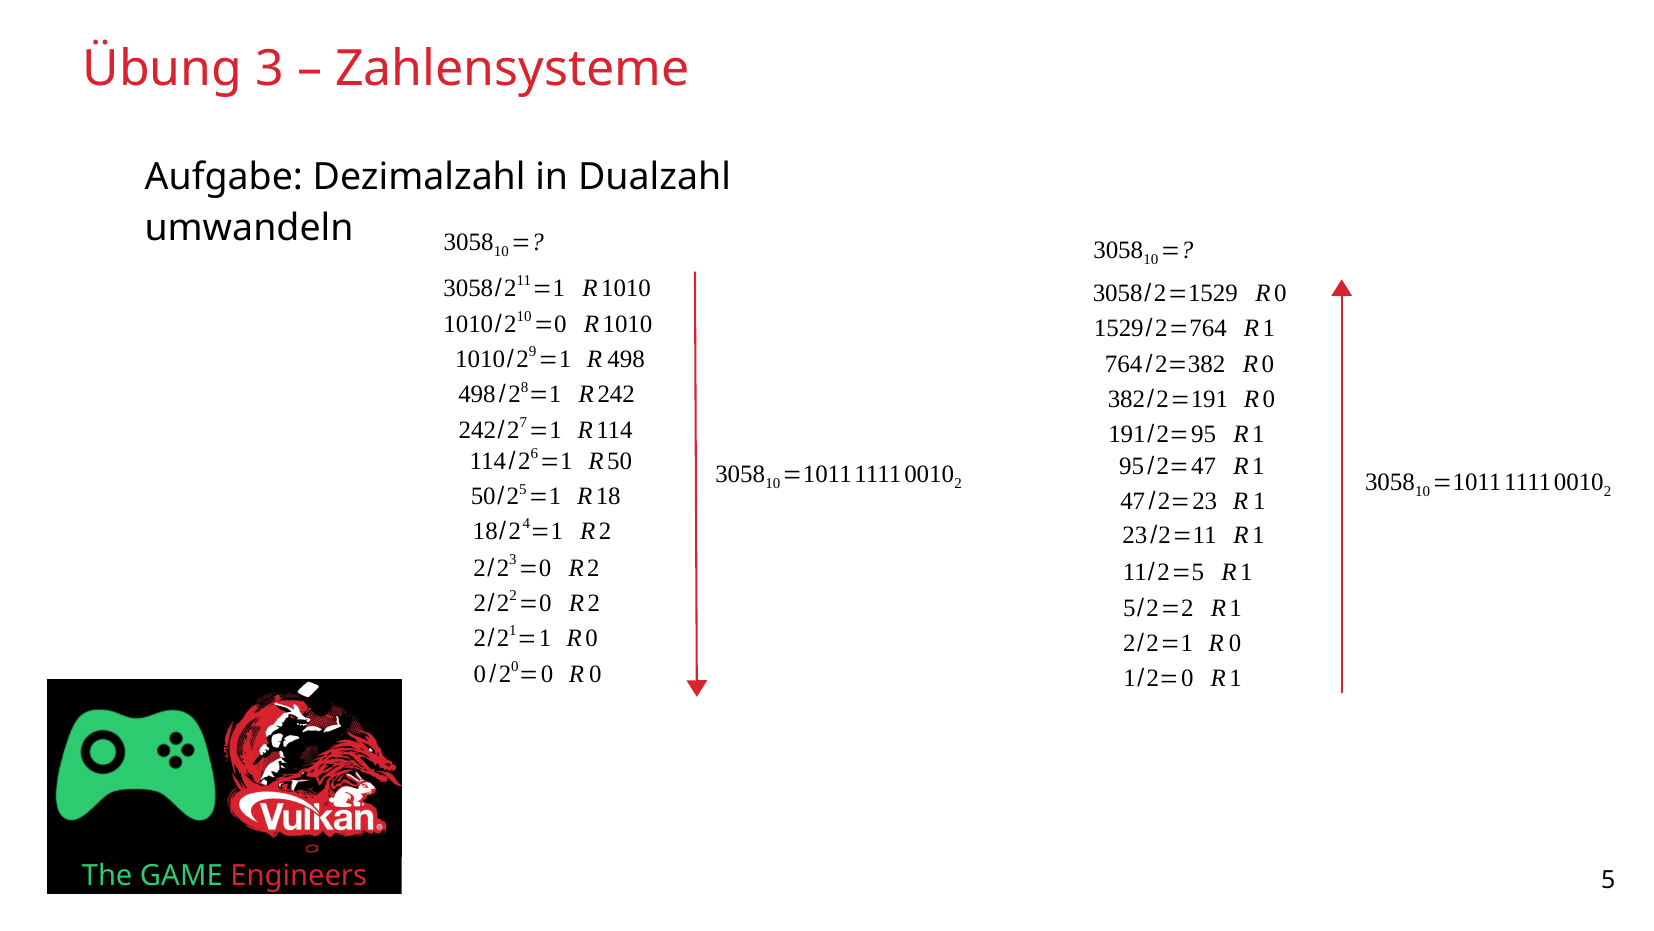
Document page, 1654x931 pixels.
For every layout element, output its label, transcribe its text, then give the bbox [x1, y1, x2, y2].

title Übung 3 – Zahlensysteme [82, 36, 1571, 96]
chart [1116, 629, 1247, 658]
chart [1117, 664, 1248, 693]
chart [1087, 236, 1200, 268]
chart [437, 228, 551, 260]
chart [467, 621, 605, 654]
text_box Aufgabe: Dezimalzahl in Dualzahl umwandeln [129, 141, 934, 201]
chart [1102, 421, 1270, 449]
chart [1086, 279, 1322, 308]
chart [1116, 558, 1259, 587]
chart [467, 586, 607, 618]
picture [47, 679, 402, 857]
chart [452, 377, 642, 410]
chart [464, 480, 628, 512]
chart [466, 514, 618, 546]
chart [1114, 487, 1271, 516]
chart [467, 657, 608, 689]
chart [448, 342, 652, 374]
chart [452, 413, 641, 476]
chart [1087, 314, 1281, 343]
chart [709, 460, 968, 492]
chart [437, 271, 658, 303]
chart [1112, 452, 1270, 481]
chart [437, 307, 659, 339]
chart [1098, 350, 1281, 378]
chart [467, 550, 606, 583]
chart [1116, 521, 1271, 550]
chart [1101, 385, 1283, 414]
chart [1358, 468, 1618, 500]
chart [1116, 594, 1248, 622]
